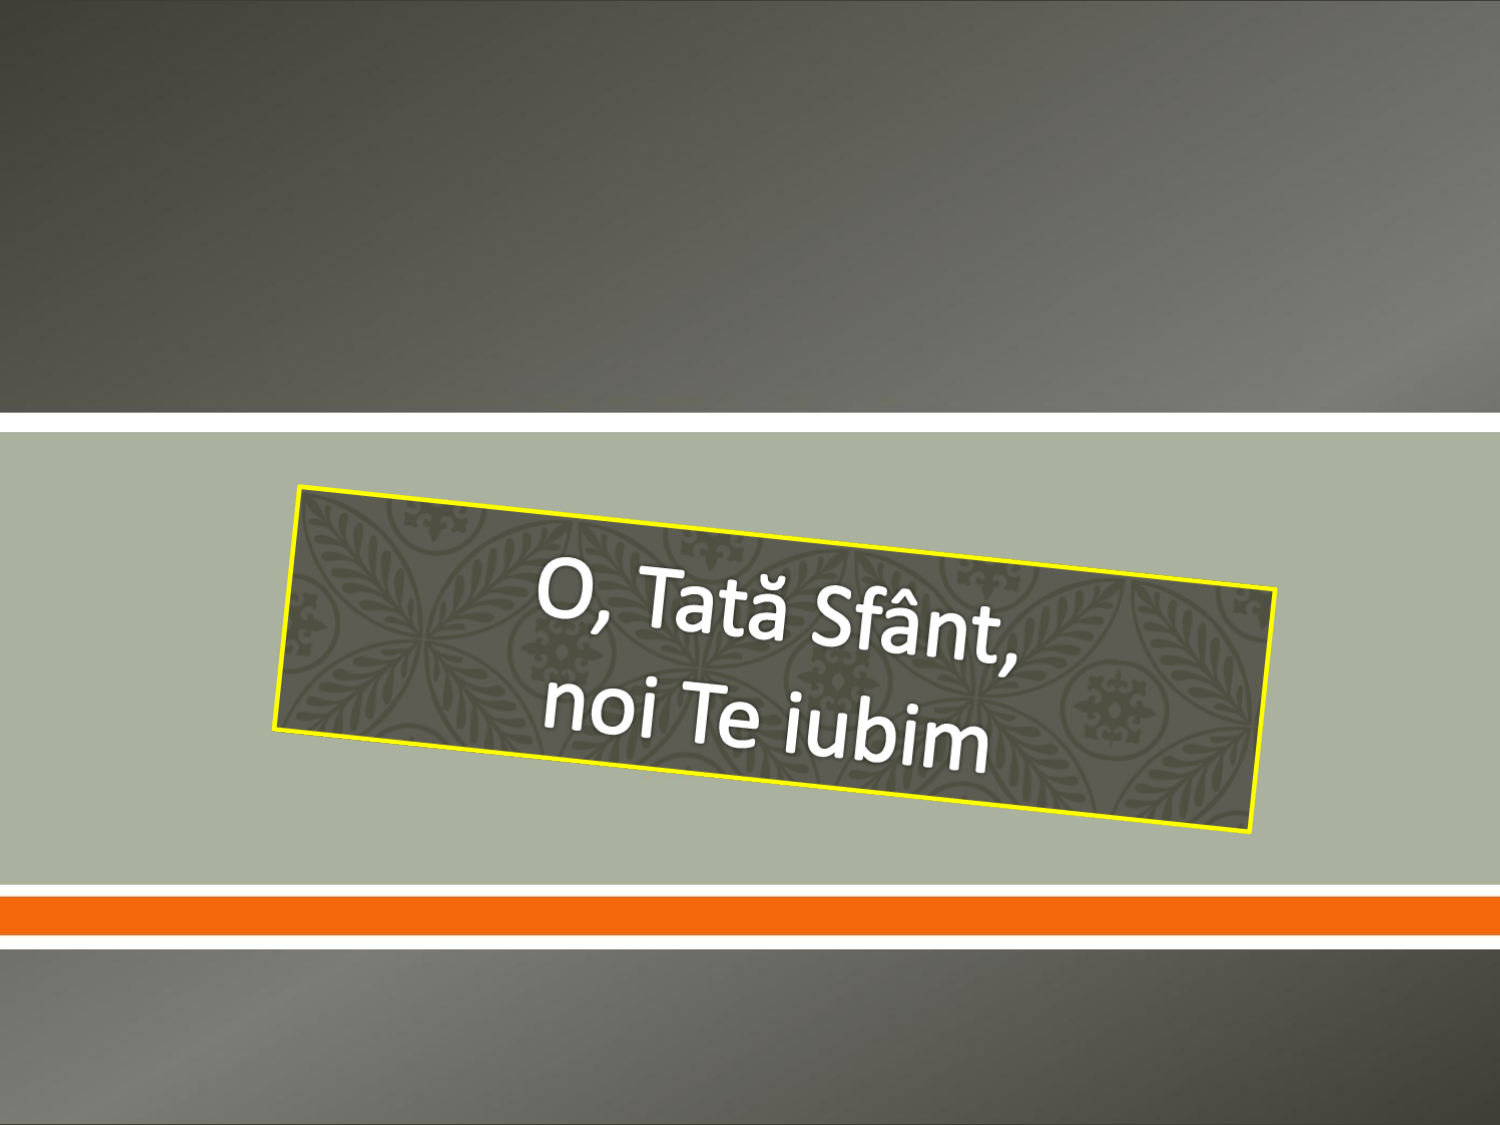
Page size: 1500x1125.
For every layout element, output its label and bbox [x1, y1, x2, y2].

text_box [271, 484, 1278, 867]
picture [0, 1, 1500, 1124]
